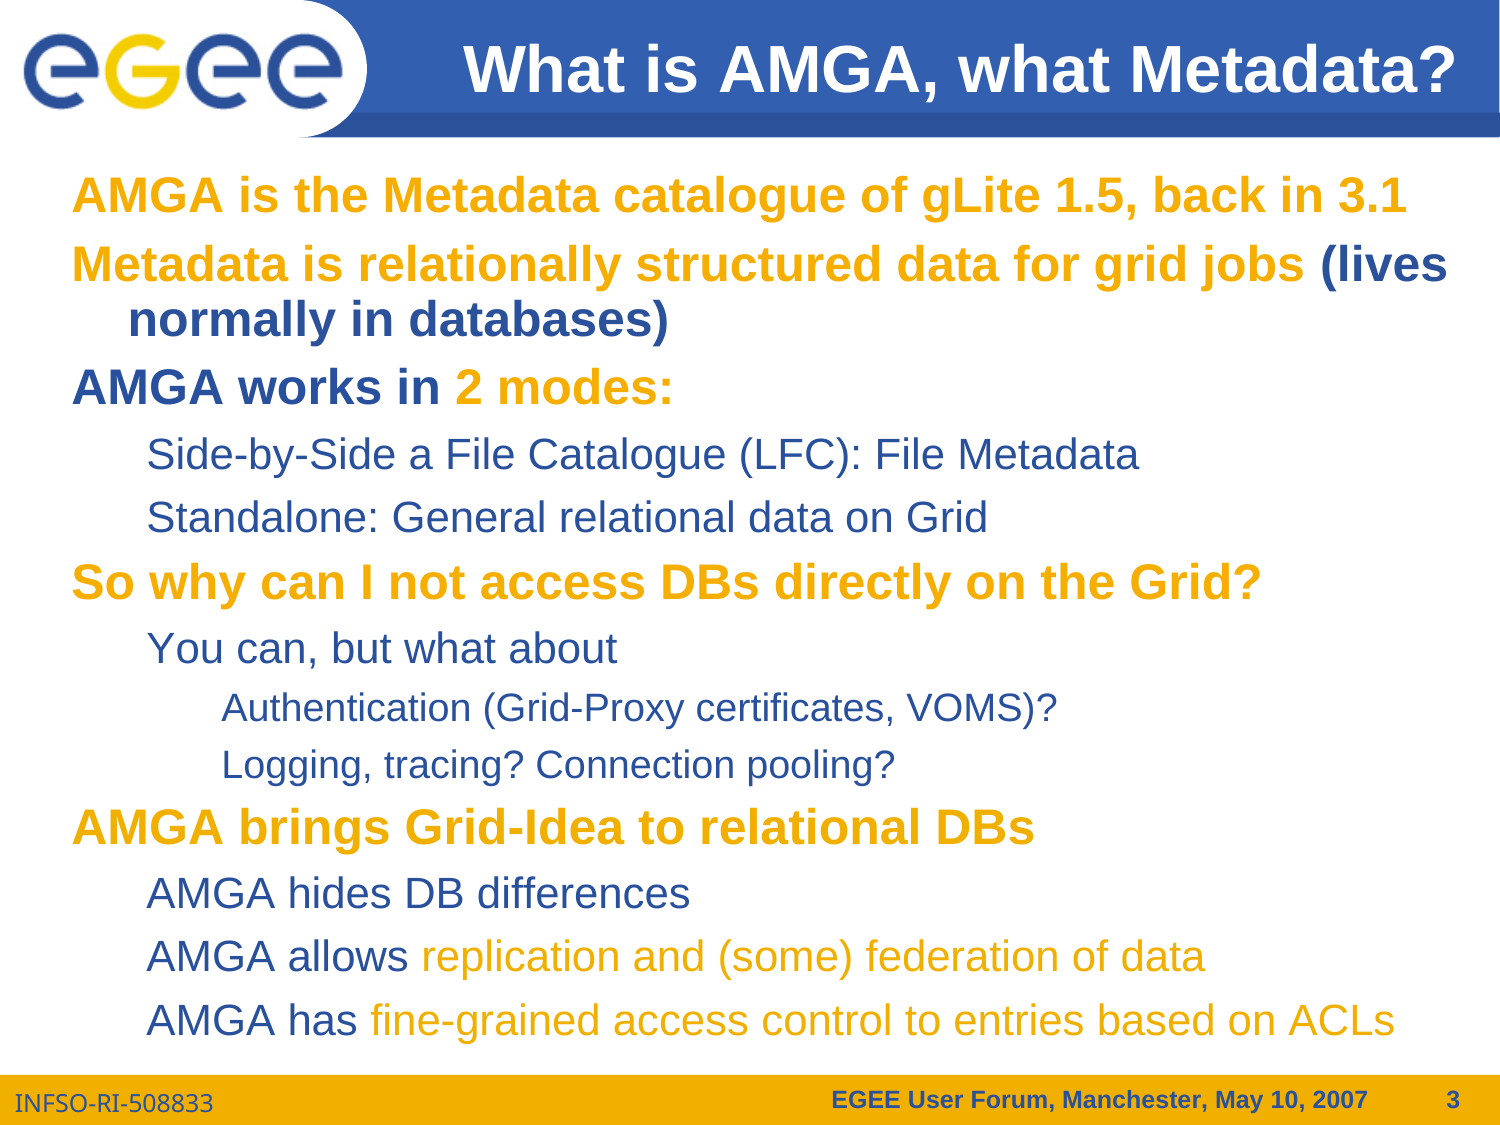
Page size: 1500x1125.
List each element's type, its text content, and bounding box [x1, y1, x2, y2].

title What is AMGA, what Metadata? [369, 10, 1475, 124]
list AMGA is the Metadata catalogue of gLite 1.5, back in 3.1 Metadata is relationally structured data for grid jobs (lives normally in databases) AMGA works in 2 modes: Side-by-Side a File Catalogue (LFC): File Metadata Standalone: General relational data on Grid So why can I not access DBs directly on the Grid? You can, but what about Authentication (Grid-Proxy certificates, VOMS)? Logging, tracing? Connection pooling? AMGA brings Grid-Idea to relational DBs AMGA hides DB differences AMGA allows replication and (some) federation of data AMGA has fine-grained access control to entries based on ACLs [56, 159, 1466, 1052]
picture [18, 30, 349, 112]
